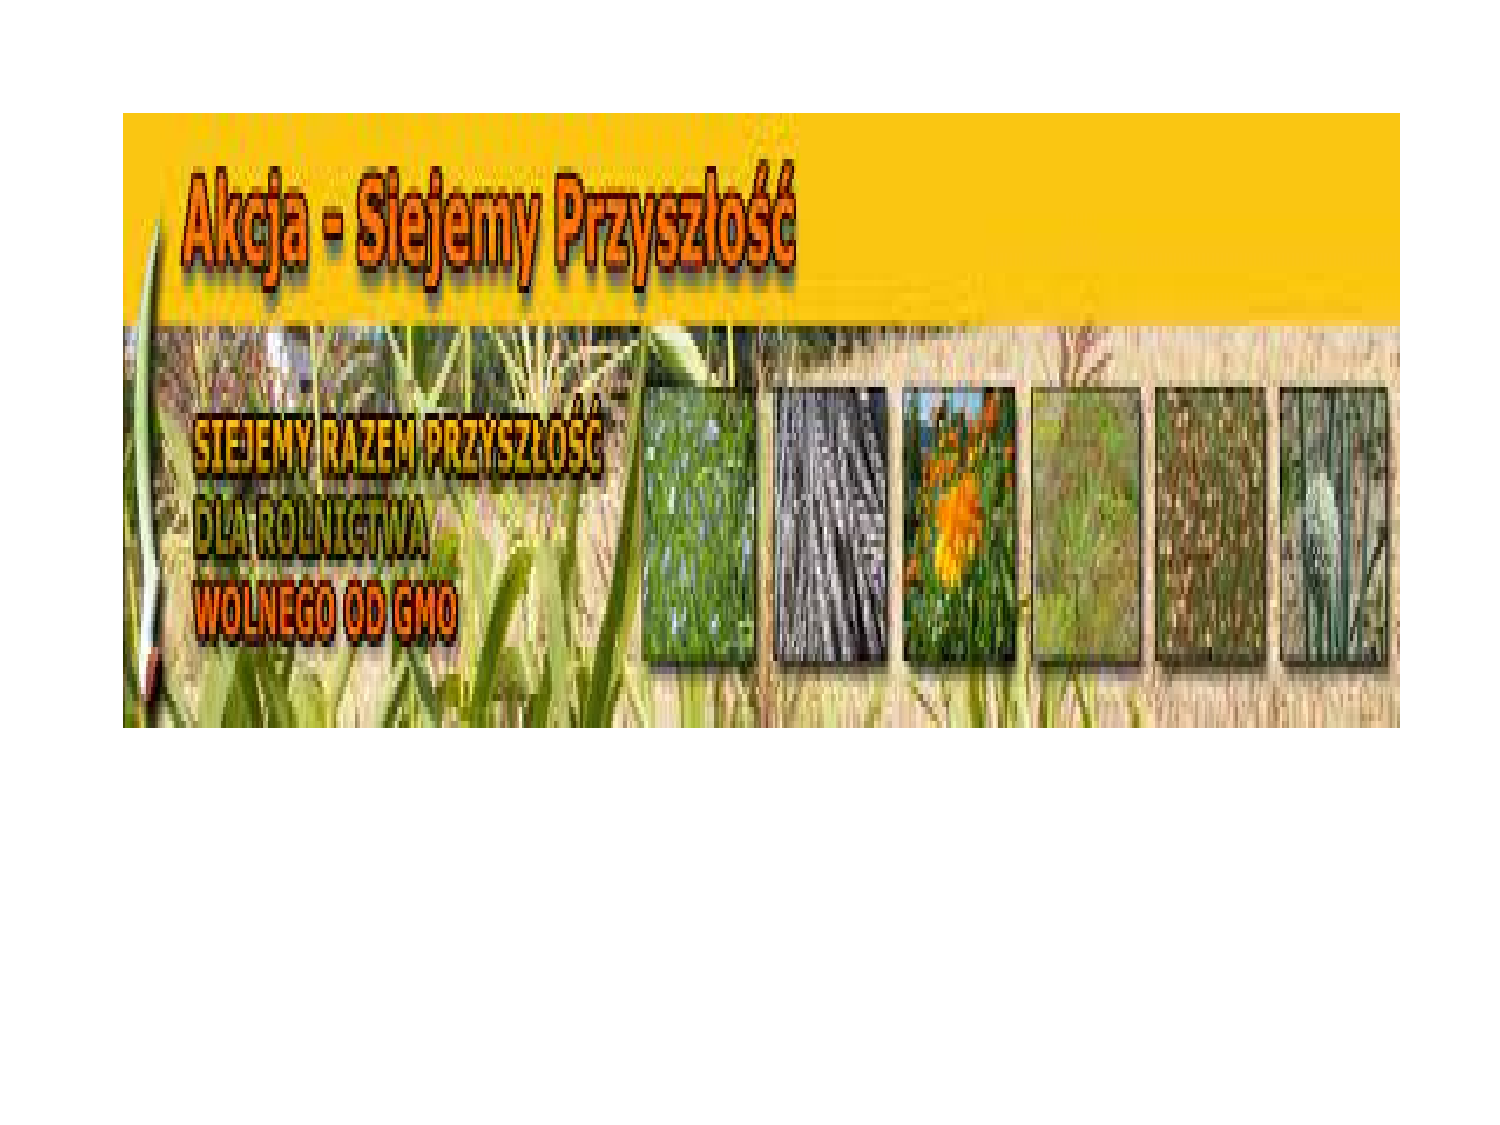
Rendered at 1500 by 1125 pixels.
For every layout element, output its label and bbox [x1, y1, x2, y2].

picture [123, 113, 1400, 728]
